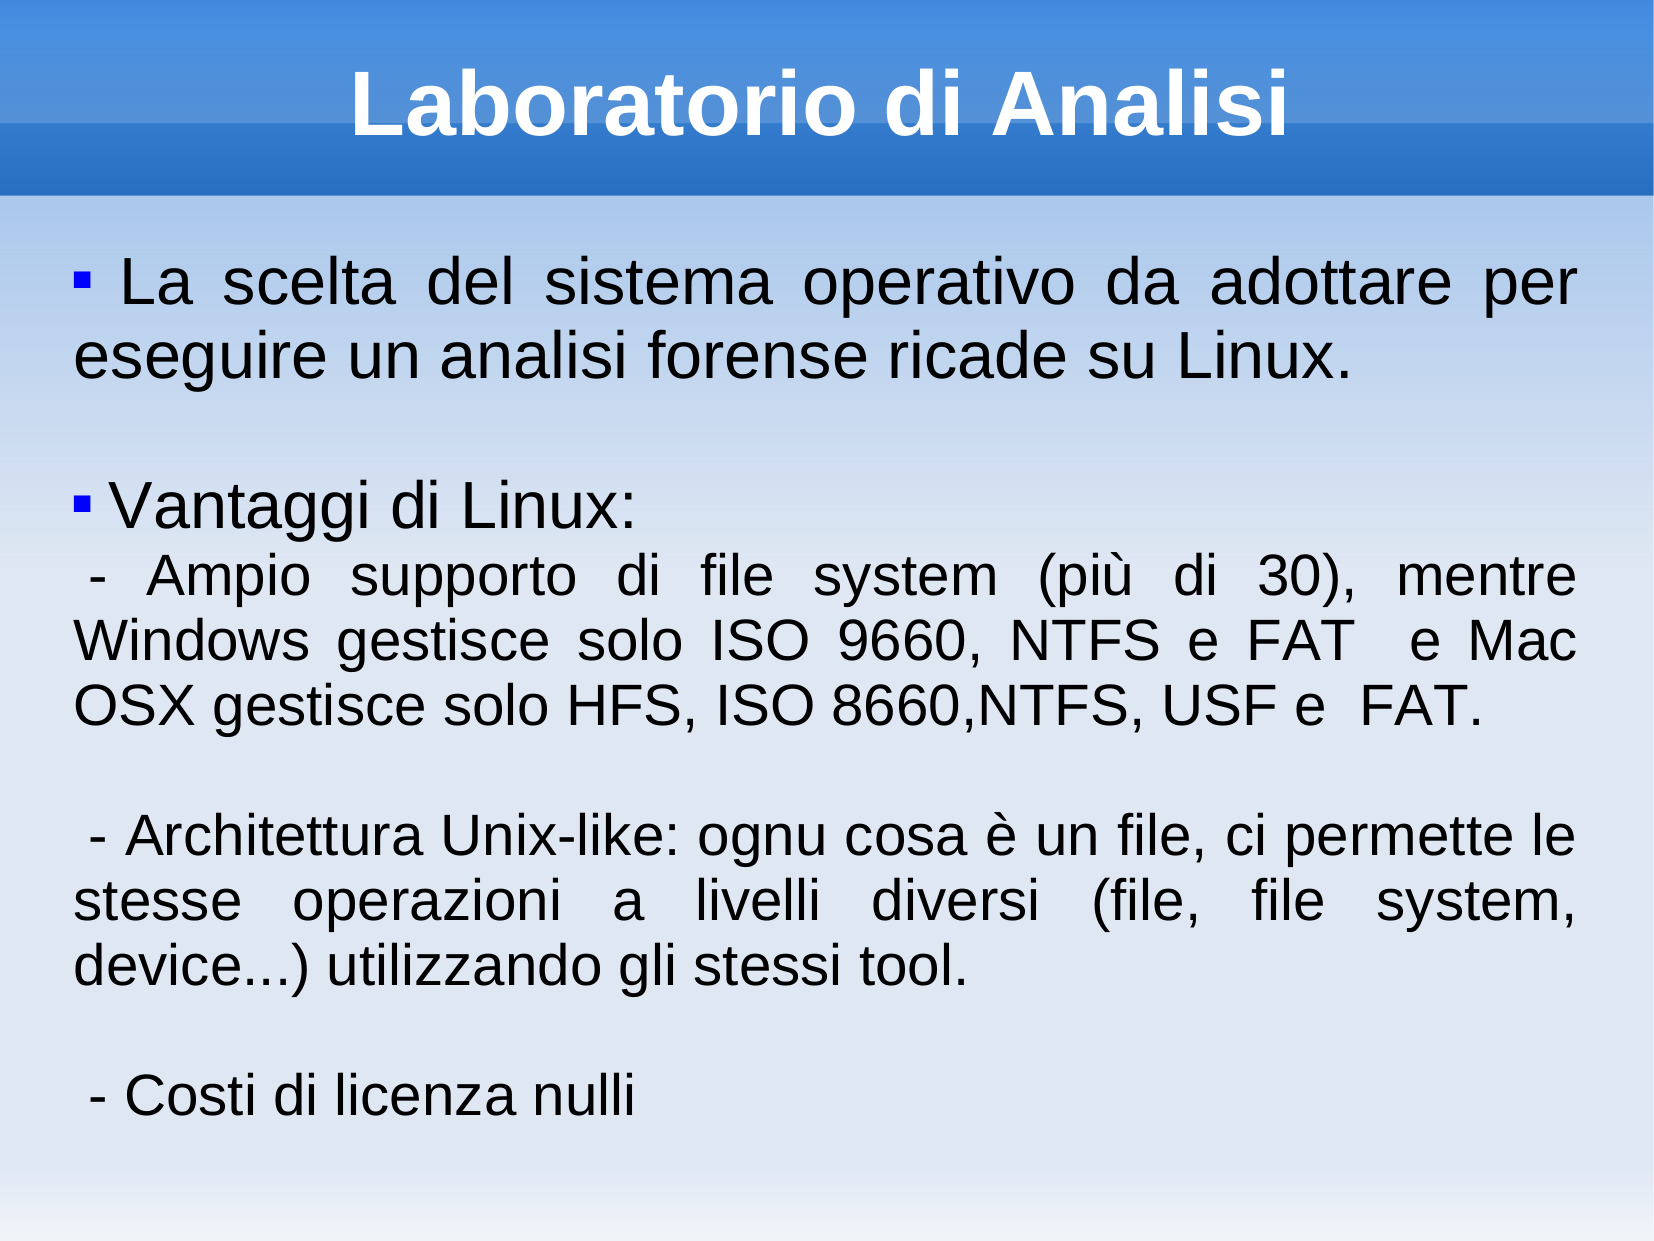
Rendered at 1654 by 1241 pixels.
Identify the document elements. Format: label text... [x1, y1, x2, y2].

picture [0, 0, 1654, 1241]
title Laboratorio di Analisi [76, 7, 1565, 200]
text_box La scelta del sistema operativo da adottare per eseguire un analisi forense ricade su Linux. Vantaggi di Linux: - Ampio supporto di file system (più di 30), mentre Windows gestisce solo ISO 9660, NTFS e FAT e Mac OSX gestisce solo HFS, ISO 8660,NTFS, USF e FAT. - Architettura Unix-like: ognu cosa è un file, ci permette le stesse operazioni a livelli diversi (file, file system, device...) utilizzando gli stessi tool. - Costi di licenza nulli [59, 236, 1595, 1241]
